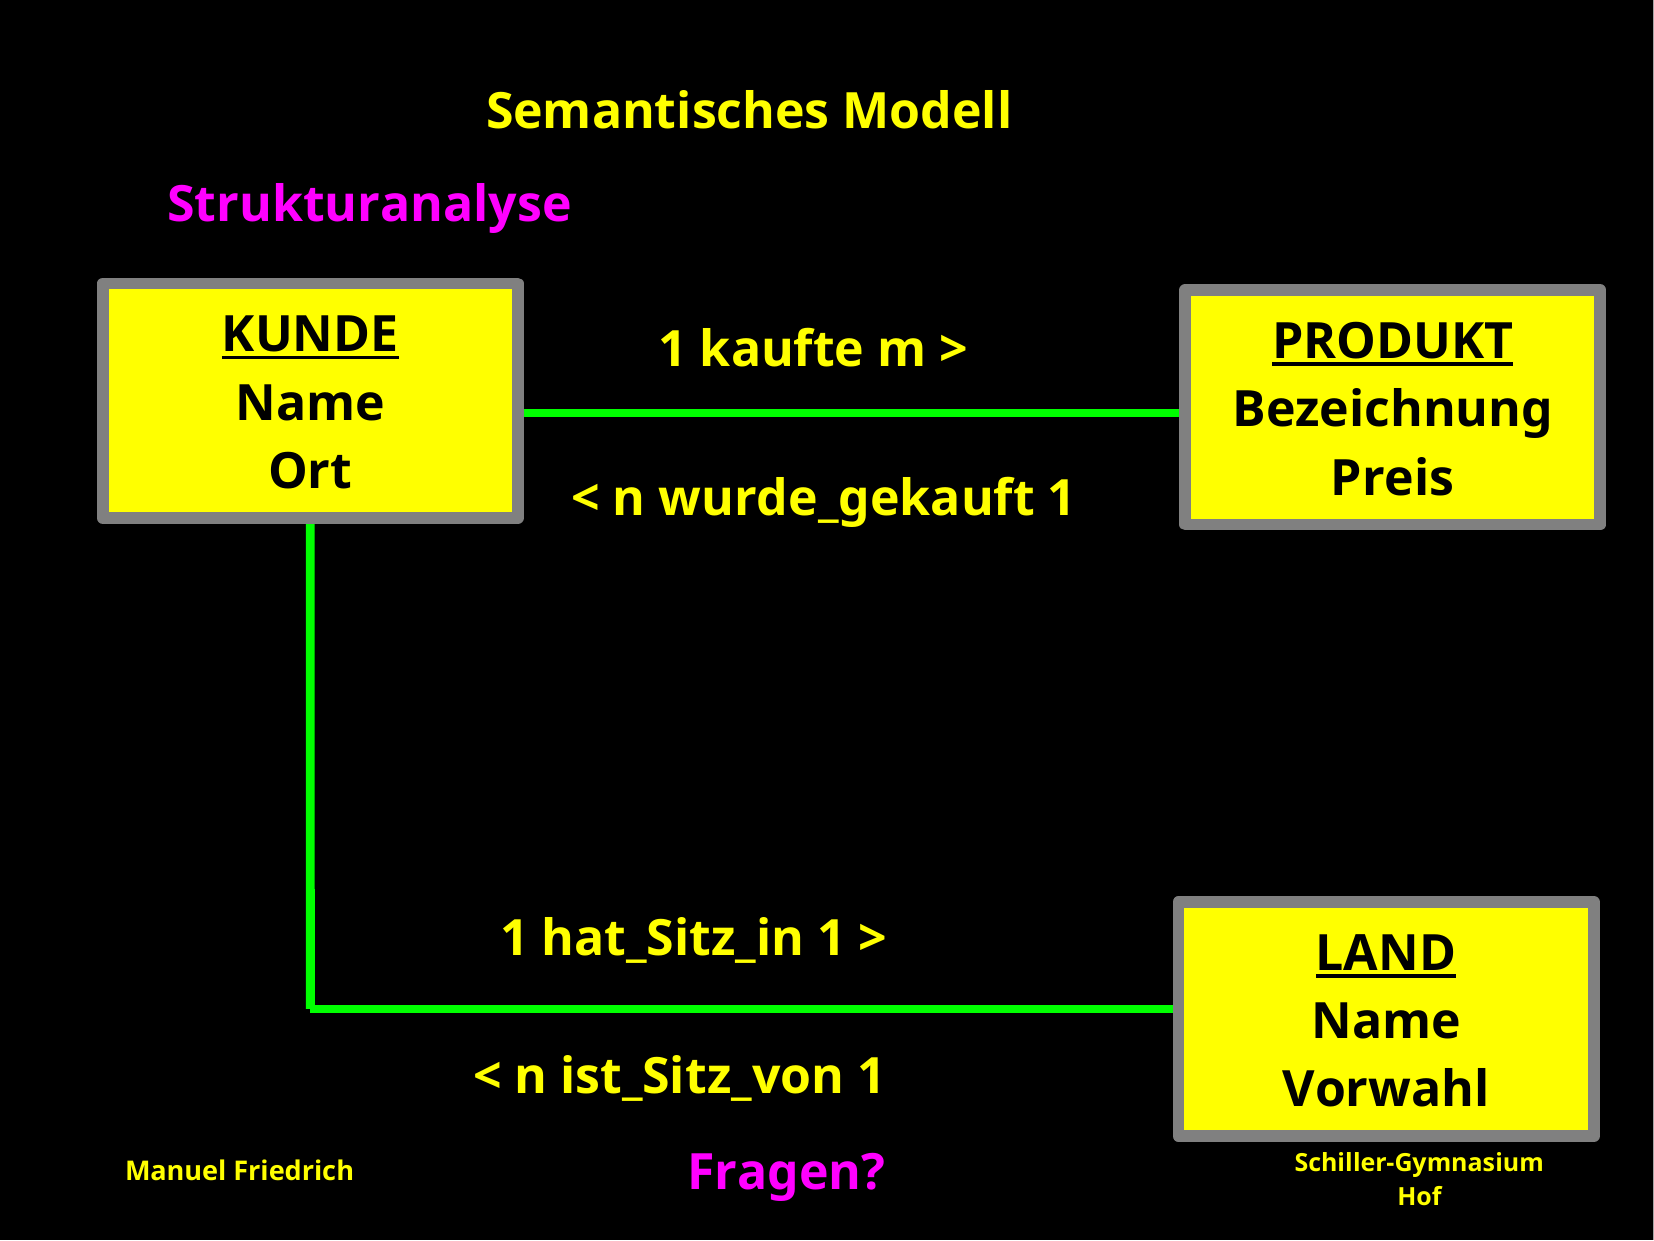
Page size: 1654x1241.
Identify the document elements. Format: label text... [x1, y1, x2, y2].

text_box LAND Name Vorwahl [1178, 901, 1594, 1137]
text_box Schiller-Gymnasium Hof [1294, 1145, 1549, 1206]
text_box < n ist_Sitz_von 1 [473, 1040, 916, 1102]
text_box 1 hat_Sitz_in 1 > [500, 901, 923, 963]
text_box PRODUKT Bezeichnung Preis [1185, 290, 1601, 525]
text_box < n wurde_gekauft 1 [571, 461, 1103, 523]
text_box Fragen? [687, 1136, 1086, 1198]
text_box Semantisches Modell [486, 75, 1153, 181]
text_box 1 kaufte m > [658, 312, 989, 374]
text_box Strukturanalyse [167, 167, 568, 229]
text_box Manuel Friedrich [124, 1151, 357, 1185]
text_box KUNDE Name Ort [102, 283, 518, 518]
